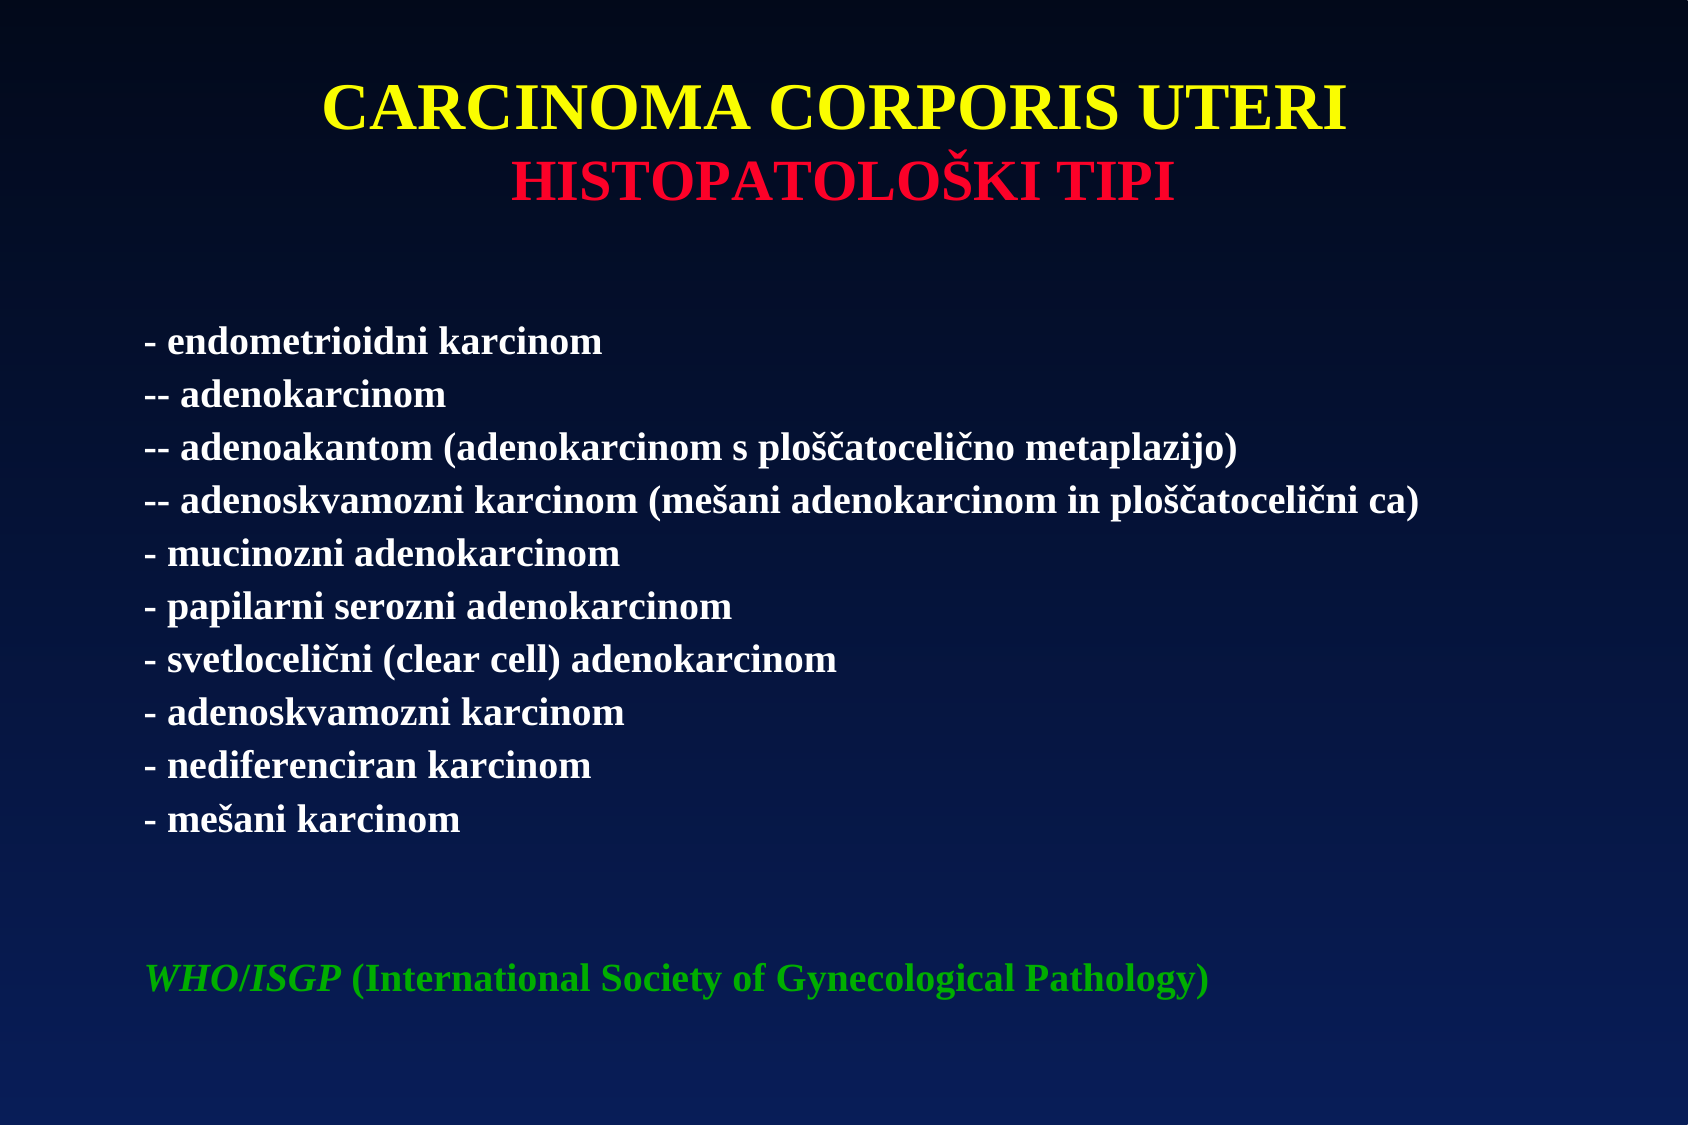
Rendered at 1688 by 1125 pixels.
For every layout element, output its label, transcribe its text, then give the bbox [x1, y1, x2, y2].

title CARCINOMA CORPORIS UTERI HISTOPATOLOŠKI TIPI [0, 37, 1688, 238]
list - endometrioidni karcinom -- adenokarcinom -- adenoakantom (adenokarcinom s ploščatocelično metaplazijo) -- adenoskvamozni karcinom (mešani adenokarcinom in ploščatocelični ca) - mucinozni adenokarcinom - papilarni serozni adenokarcinom - svetlocelični (clear cell) adenokarcinom - adenoskvamozni karcinom - nediferenciran karcinom - mešani karcinom WHO/ISGP (International Society of Gynecological Pathology) [74, 312, 1600, 1075]
